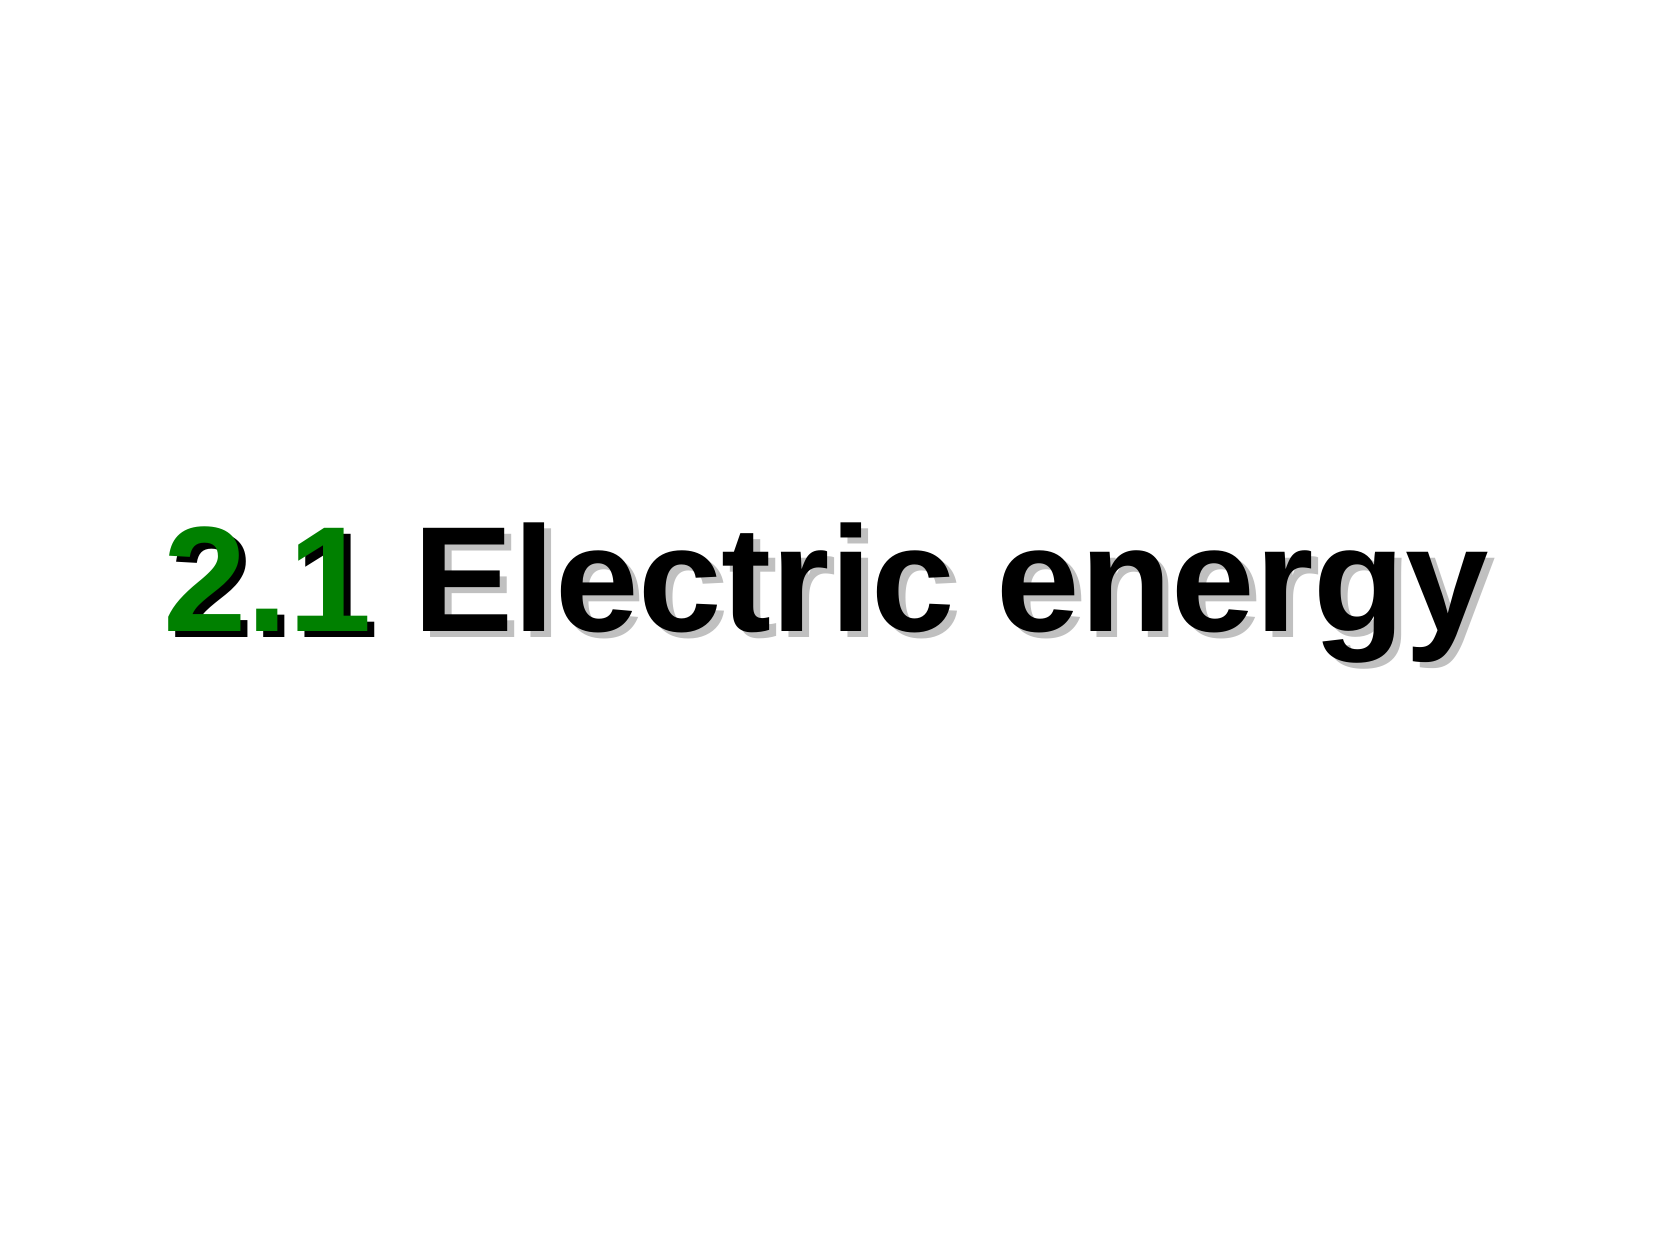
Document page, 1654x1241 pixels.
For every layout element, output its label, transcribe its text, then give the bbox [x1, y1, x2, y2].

subtitle 2.1 Electric energy [82, 56, 1571, 1102]
